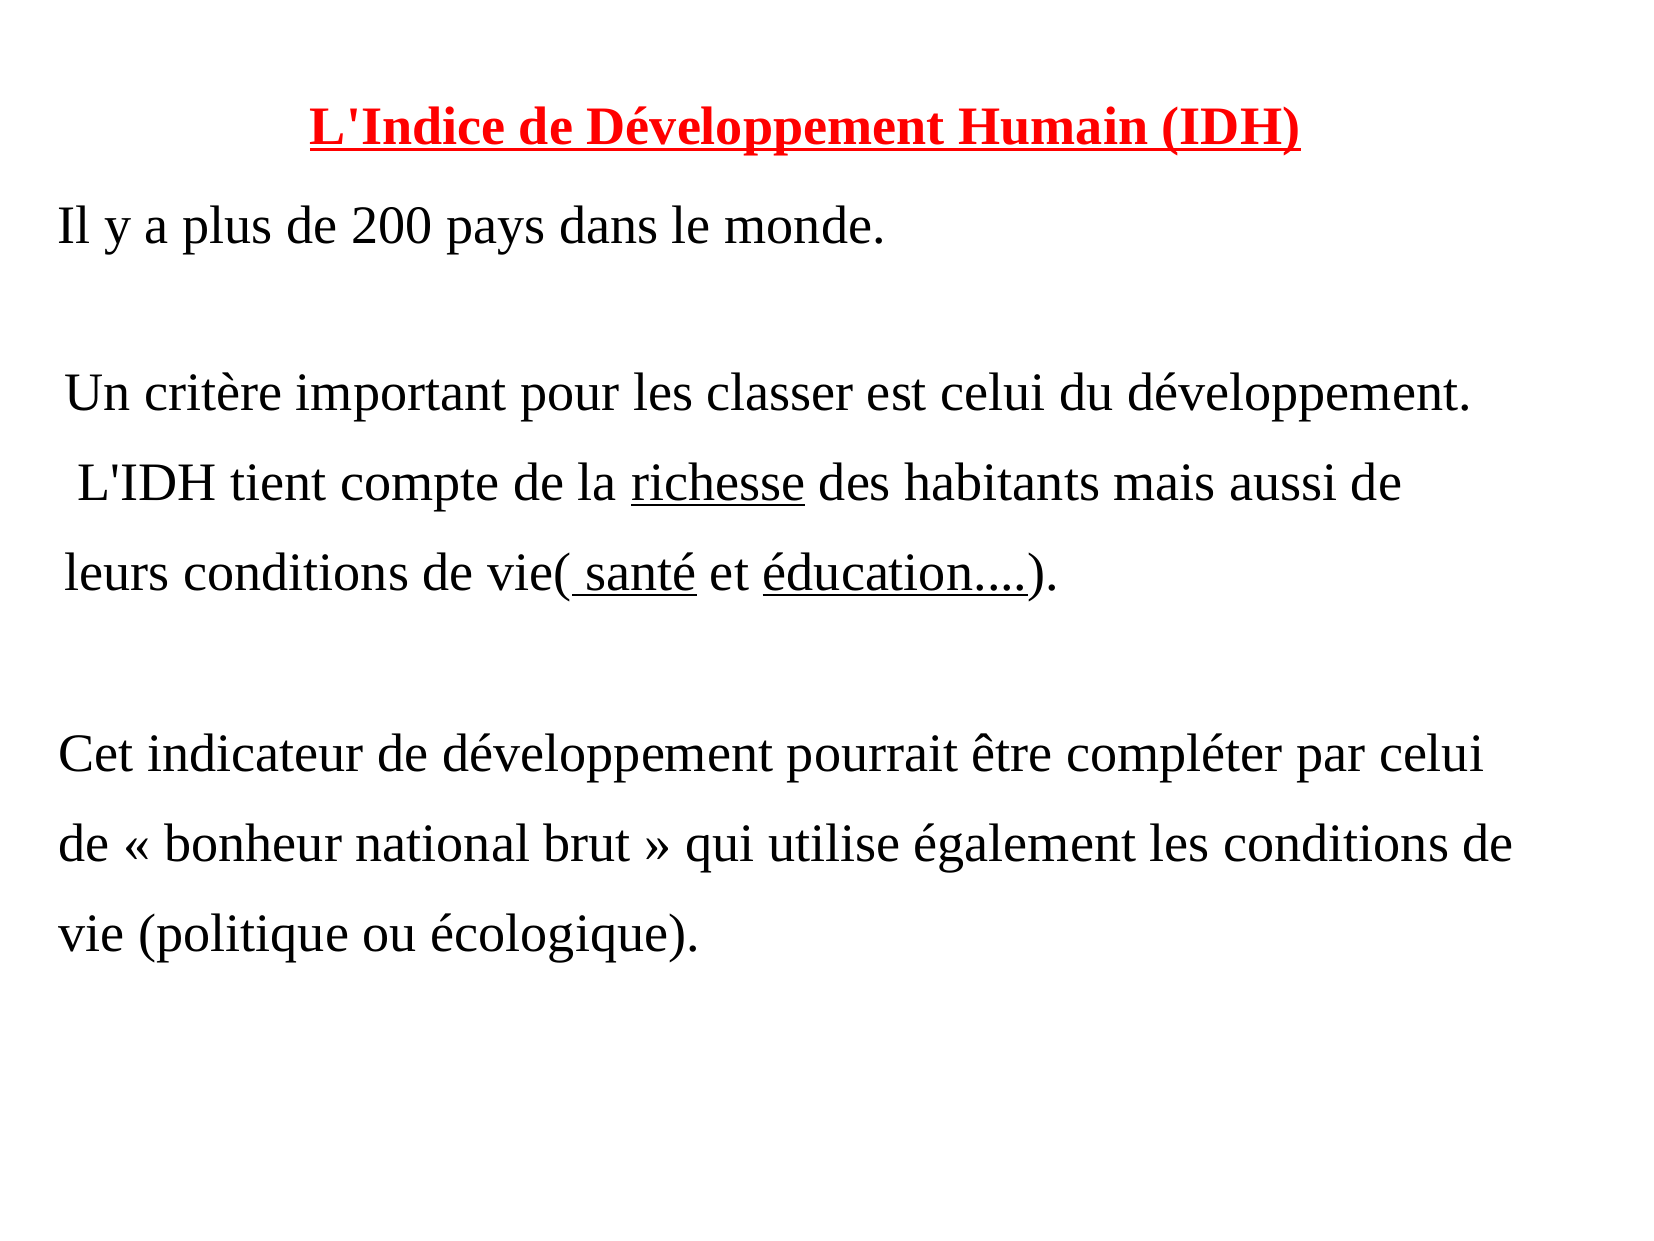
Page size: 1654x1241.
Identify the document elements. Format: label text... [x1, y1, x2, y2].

text_box [392, 584, 403, 588]
text_box [598, 945, 609, 949]
text_box [871, 584, 881, 588]
text_box [612, 584, 622, 588]
text_box Il y a plus de 200 pays dans le monde. [43, 157, 1536, 325]
text_box [430, 584, 441, 588]
text_box [794, 584, 805, 588]
text_box [88, 517, 1610, 1241]
text_box [341, 584, 352, 588]
text_box [269, 584, 280, 588]
text_box [553, 951, 569, 961]
text_box [589, 584, 600, 588]
text_box Cet indicateur de développement pourrait être compléter par celui de « bonheur national brut » qui utilise également les conditions de vie (politique ou écologique). [44, 686, 1565, 945]
text_box [926, 584, 937, 588]
text_box Un critère important pour les classer est celui du développement. L'IDH tient compte de la richesse des habitants mais aussi de leurs conditions de vie( santé et éducation....). [49, 324, 1536, 584]
text_box L'Indice de Développement Humain (IDH) [295, 59, 1317, 157]
text_box [191, 945, 202, 949]
text_box [164, 945, 175, 949]
text_box [152, 584, 163, 588]
text_box [215, 584, 226, 588]
text_box [370, 945, 381, 949]
text_box [278, 945, 289, 949]
text_box [486, 945, 497, 949]
text_box [528, 945, 539, 949]
